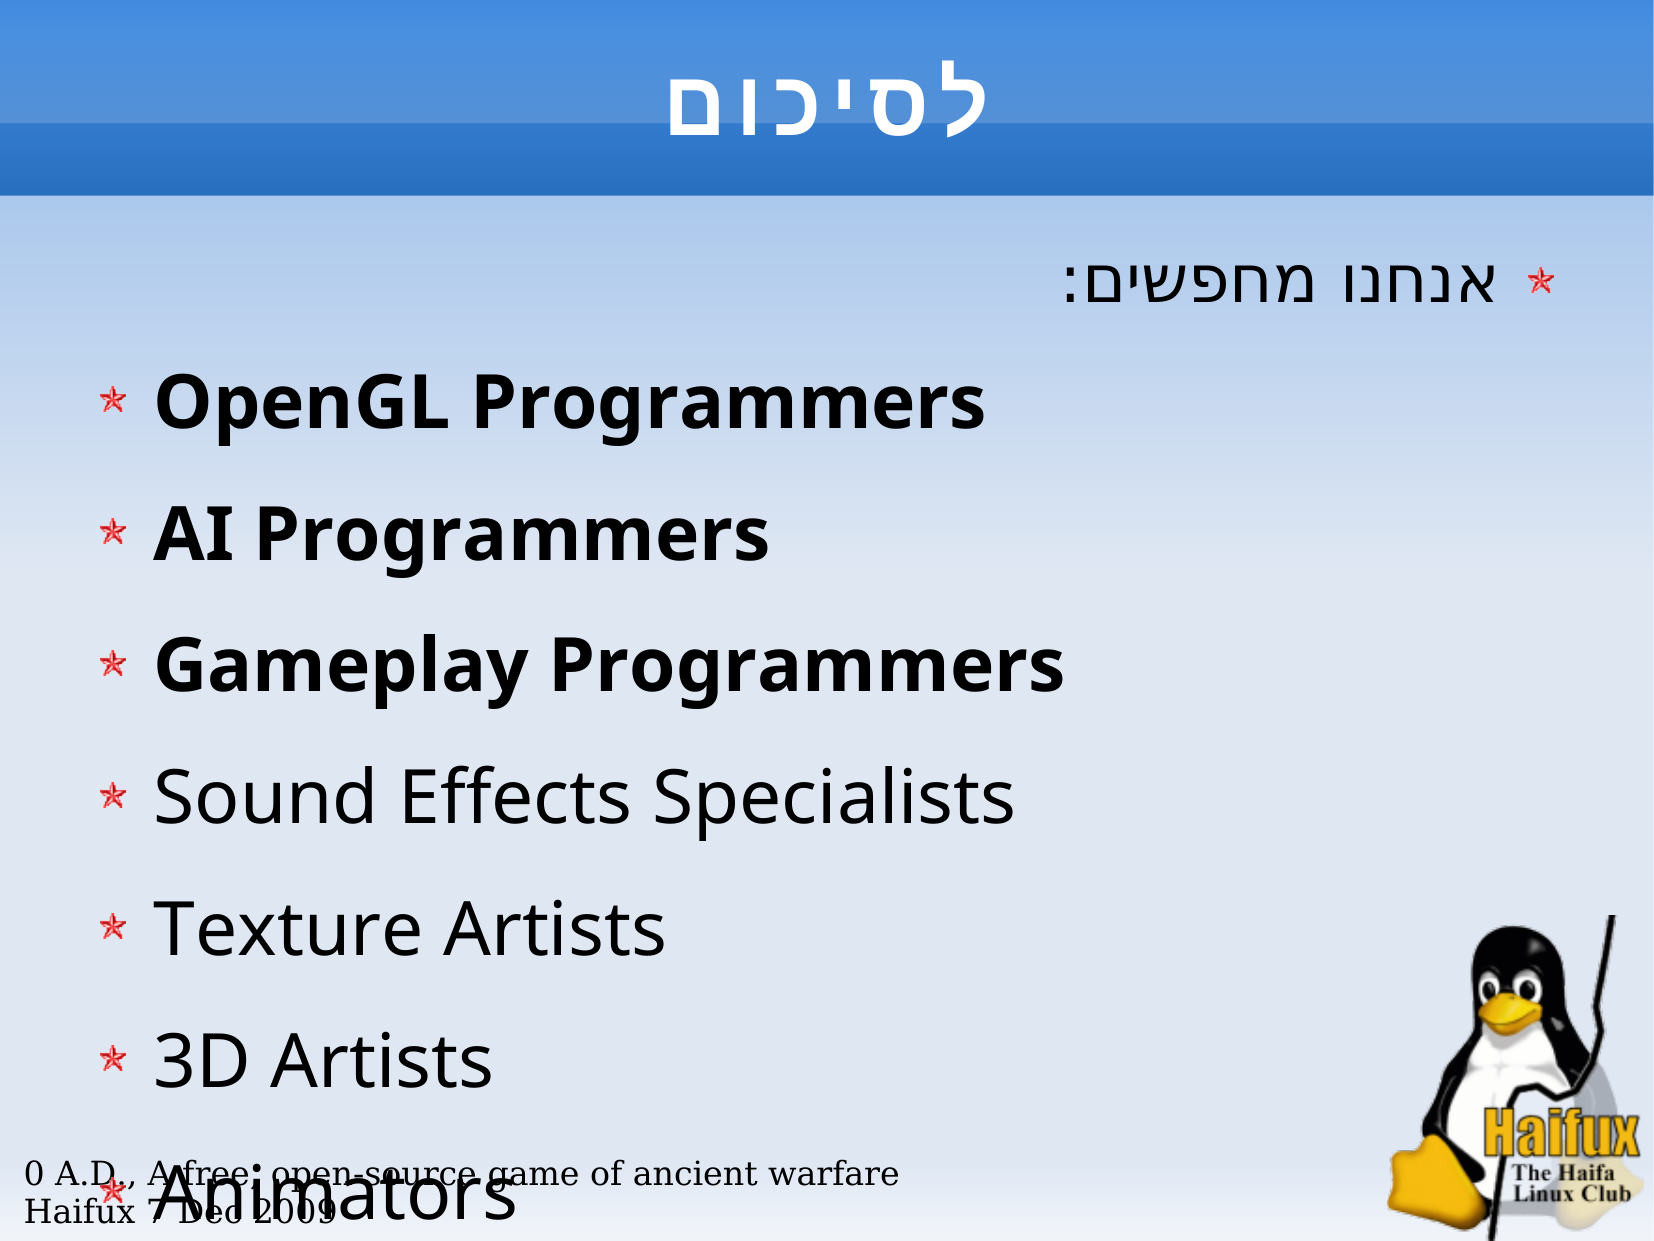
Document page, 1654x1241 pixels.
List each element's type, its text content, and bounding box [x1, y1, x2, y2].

title לסיכום [29, 29, 1625, 178]
picture [0, 0, 1654, 1241]
list אנחנו מחפשים: OpenGL Programmers AI Programmers Gameplay Programmers Sound Effects Specialists Texture Artists 3D Artists Animators [82, 240, 1571, 1099]
